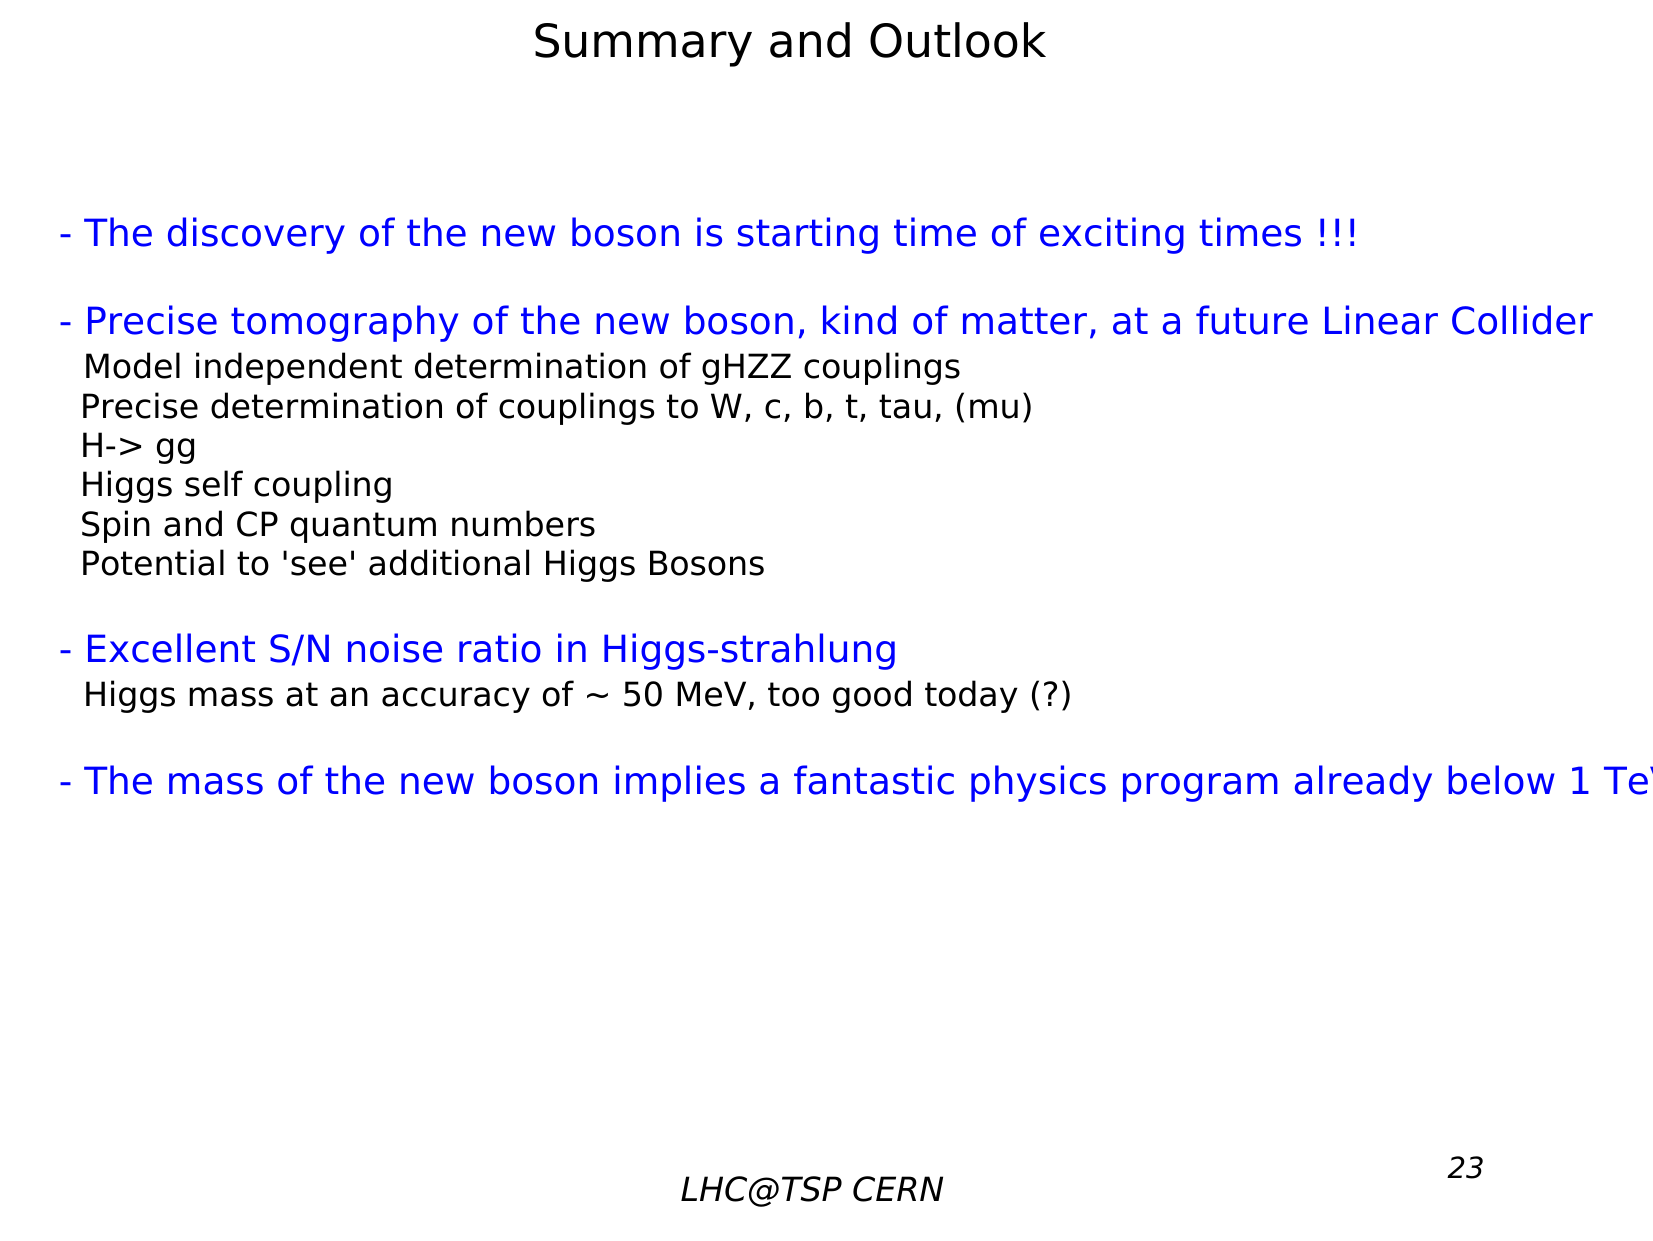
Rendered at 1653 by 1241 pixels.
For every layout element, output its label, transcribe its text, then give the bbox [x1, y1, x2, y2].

text_box Summary and Outlook [517, 6, 1063, 75]
text_box - The discovery of the new boson is starting time of exciting times !!! - Precise tomography of the new boson, kind of matter, at a future Linear Collider Model independent determination of gHZZ couplings Precise determination of couplings to W, c, b, t, tau, (mu) H-> gg Higgs self coupling Spin and CP quantum numbers Potential to 'see' additional Higgs Bosons - Excellent S/N noise ratio in Higgs-strahlung Higgs mass at an accuracy of ~ 50 MeV, too good today (?) - The mass of the new boson implies a fantastic physics program already below 1 TeV [44, 203, 1642, 1082]
